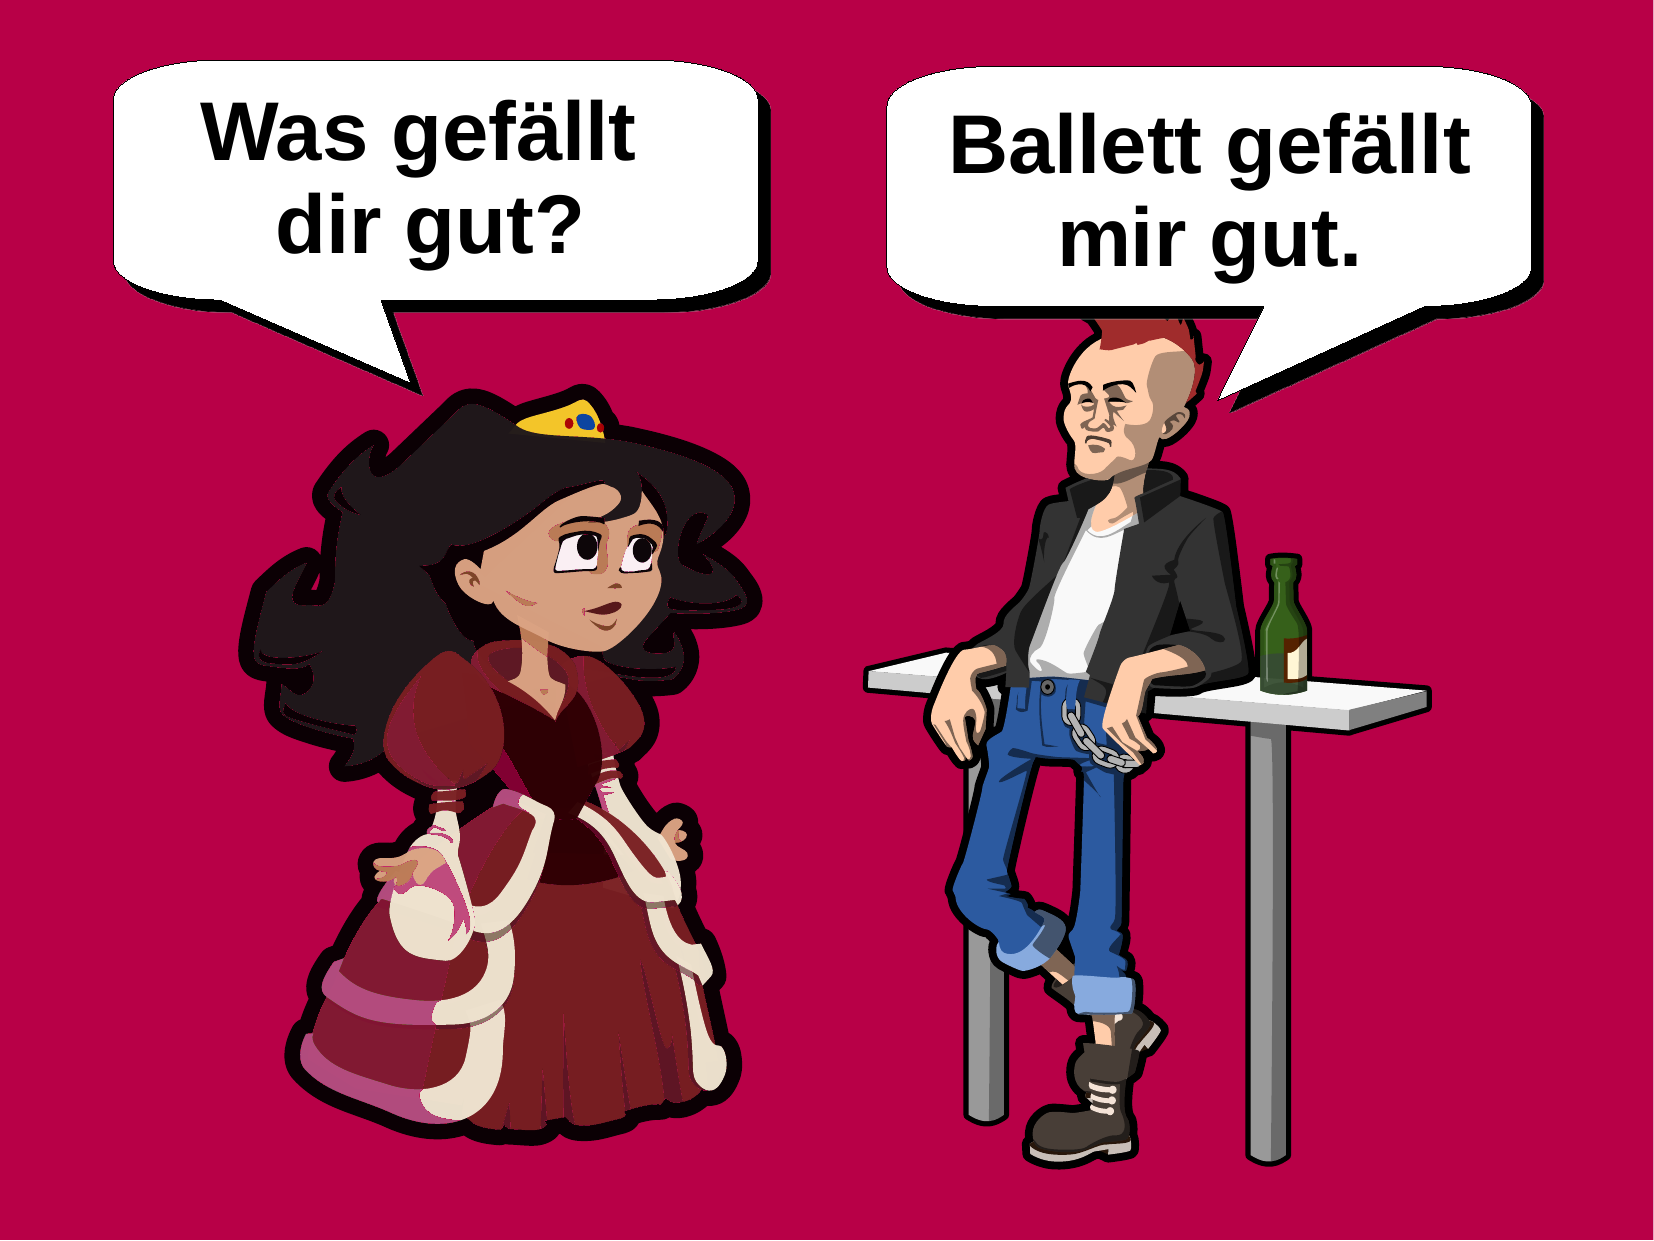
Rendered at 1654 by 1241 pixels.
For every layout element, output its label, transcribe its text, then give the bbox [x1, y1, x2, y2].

text_box [130, 60, 759, 284]
picture [862, 293, 1433, 1171]
text_box [886, 66, 1532, 288]
picture [237, 383, 764, 1147]
text_box Ballett gefällt mir gut. [902, 90, 1518, 300]
text_box Was gefällt dir gut? [122, 78, 738, 288]
text_box [935, 300, 1483, 401]
text_box [143, 288, 728, 384]
text_box [113, 84, 122, 276]
